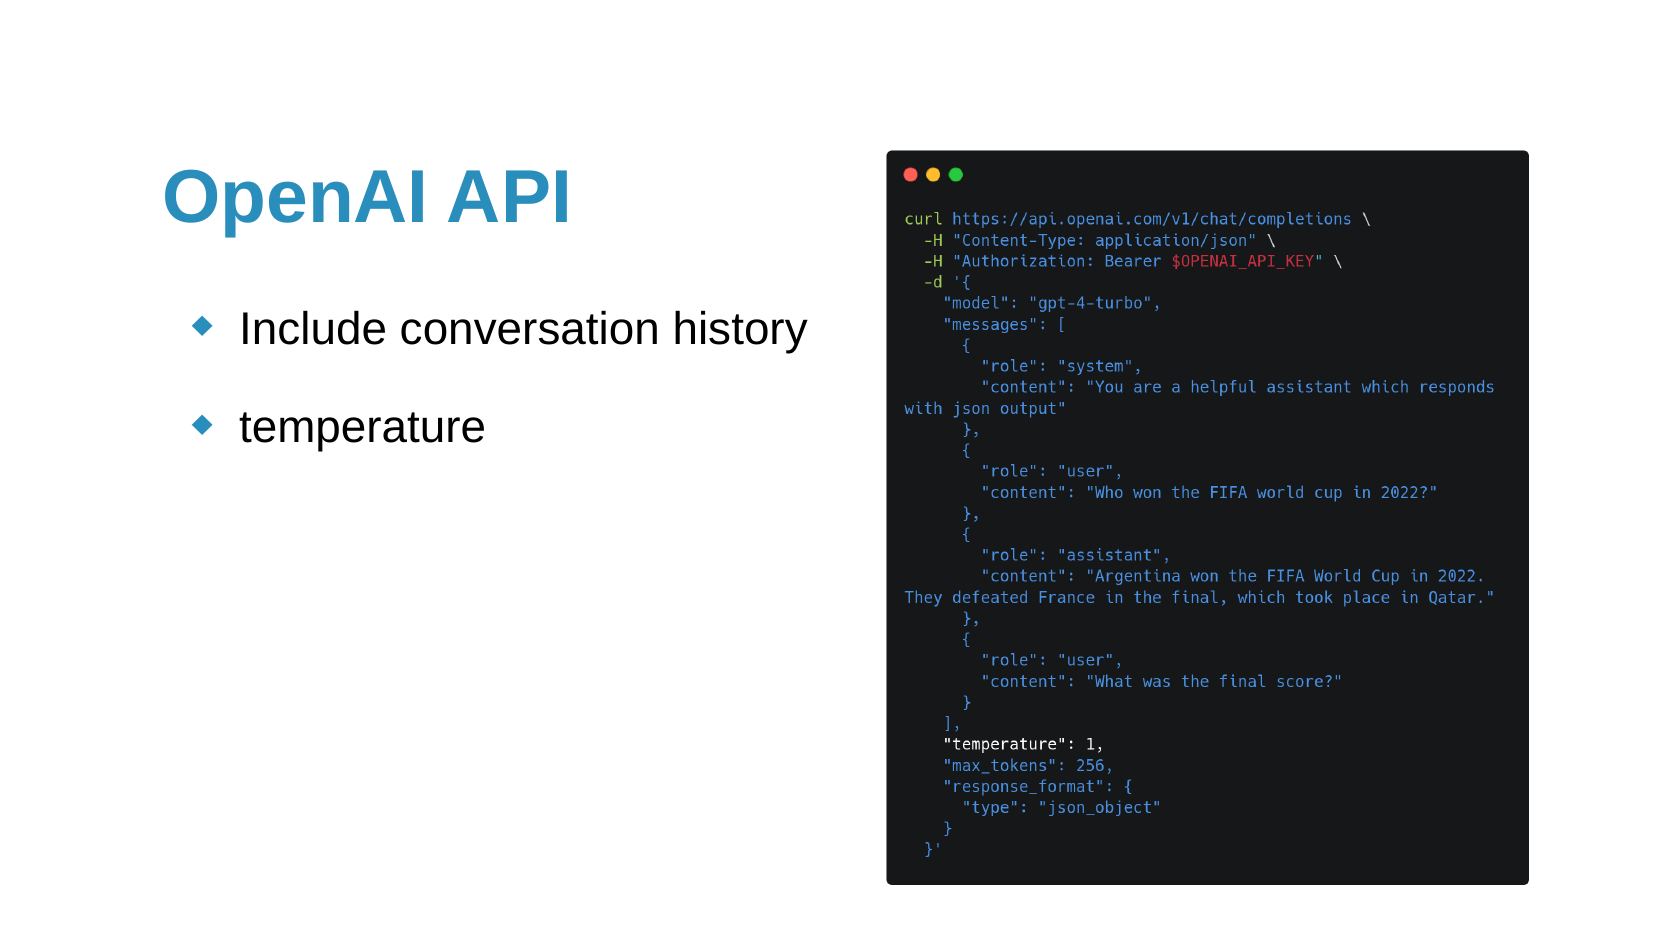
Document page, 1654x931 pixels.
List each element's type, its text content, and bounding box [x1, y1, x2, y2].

text_box OpenAI API [147, 147, 823, 331]
picture [823, 87, 1592, 931]
text_box Include conversation history temperature [177, 295, 823, 931]
